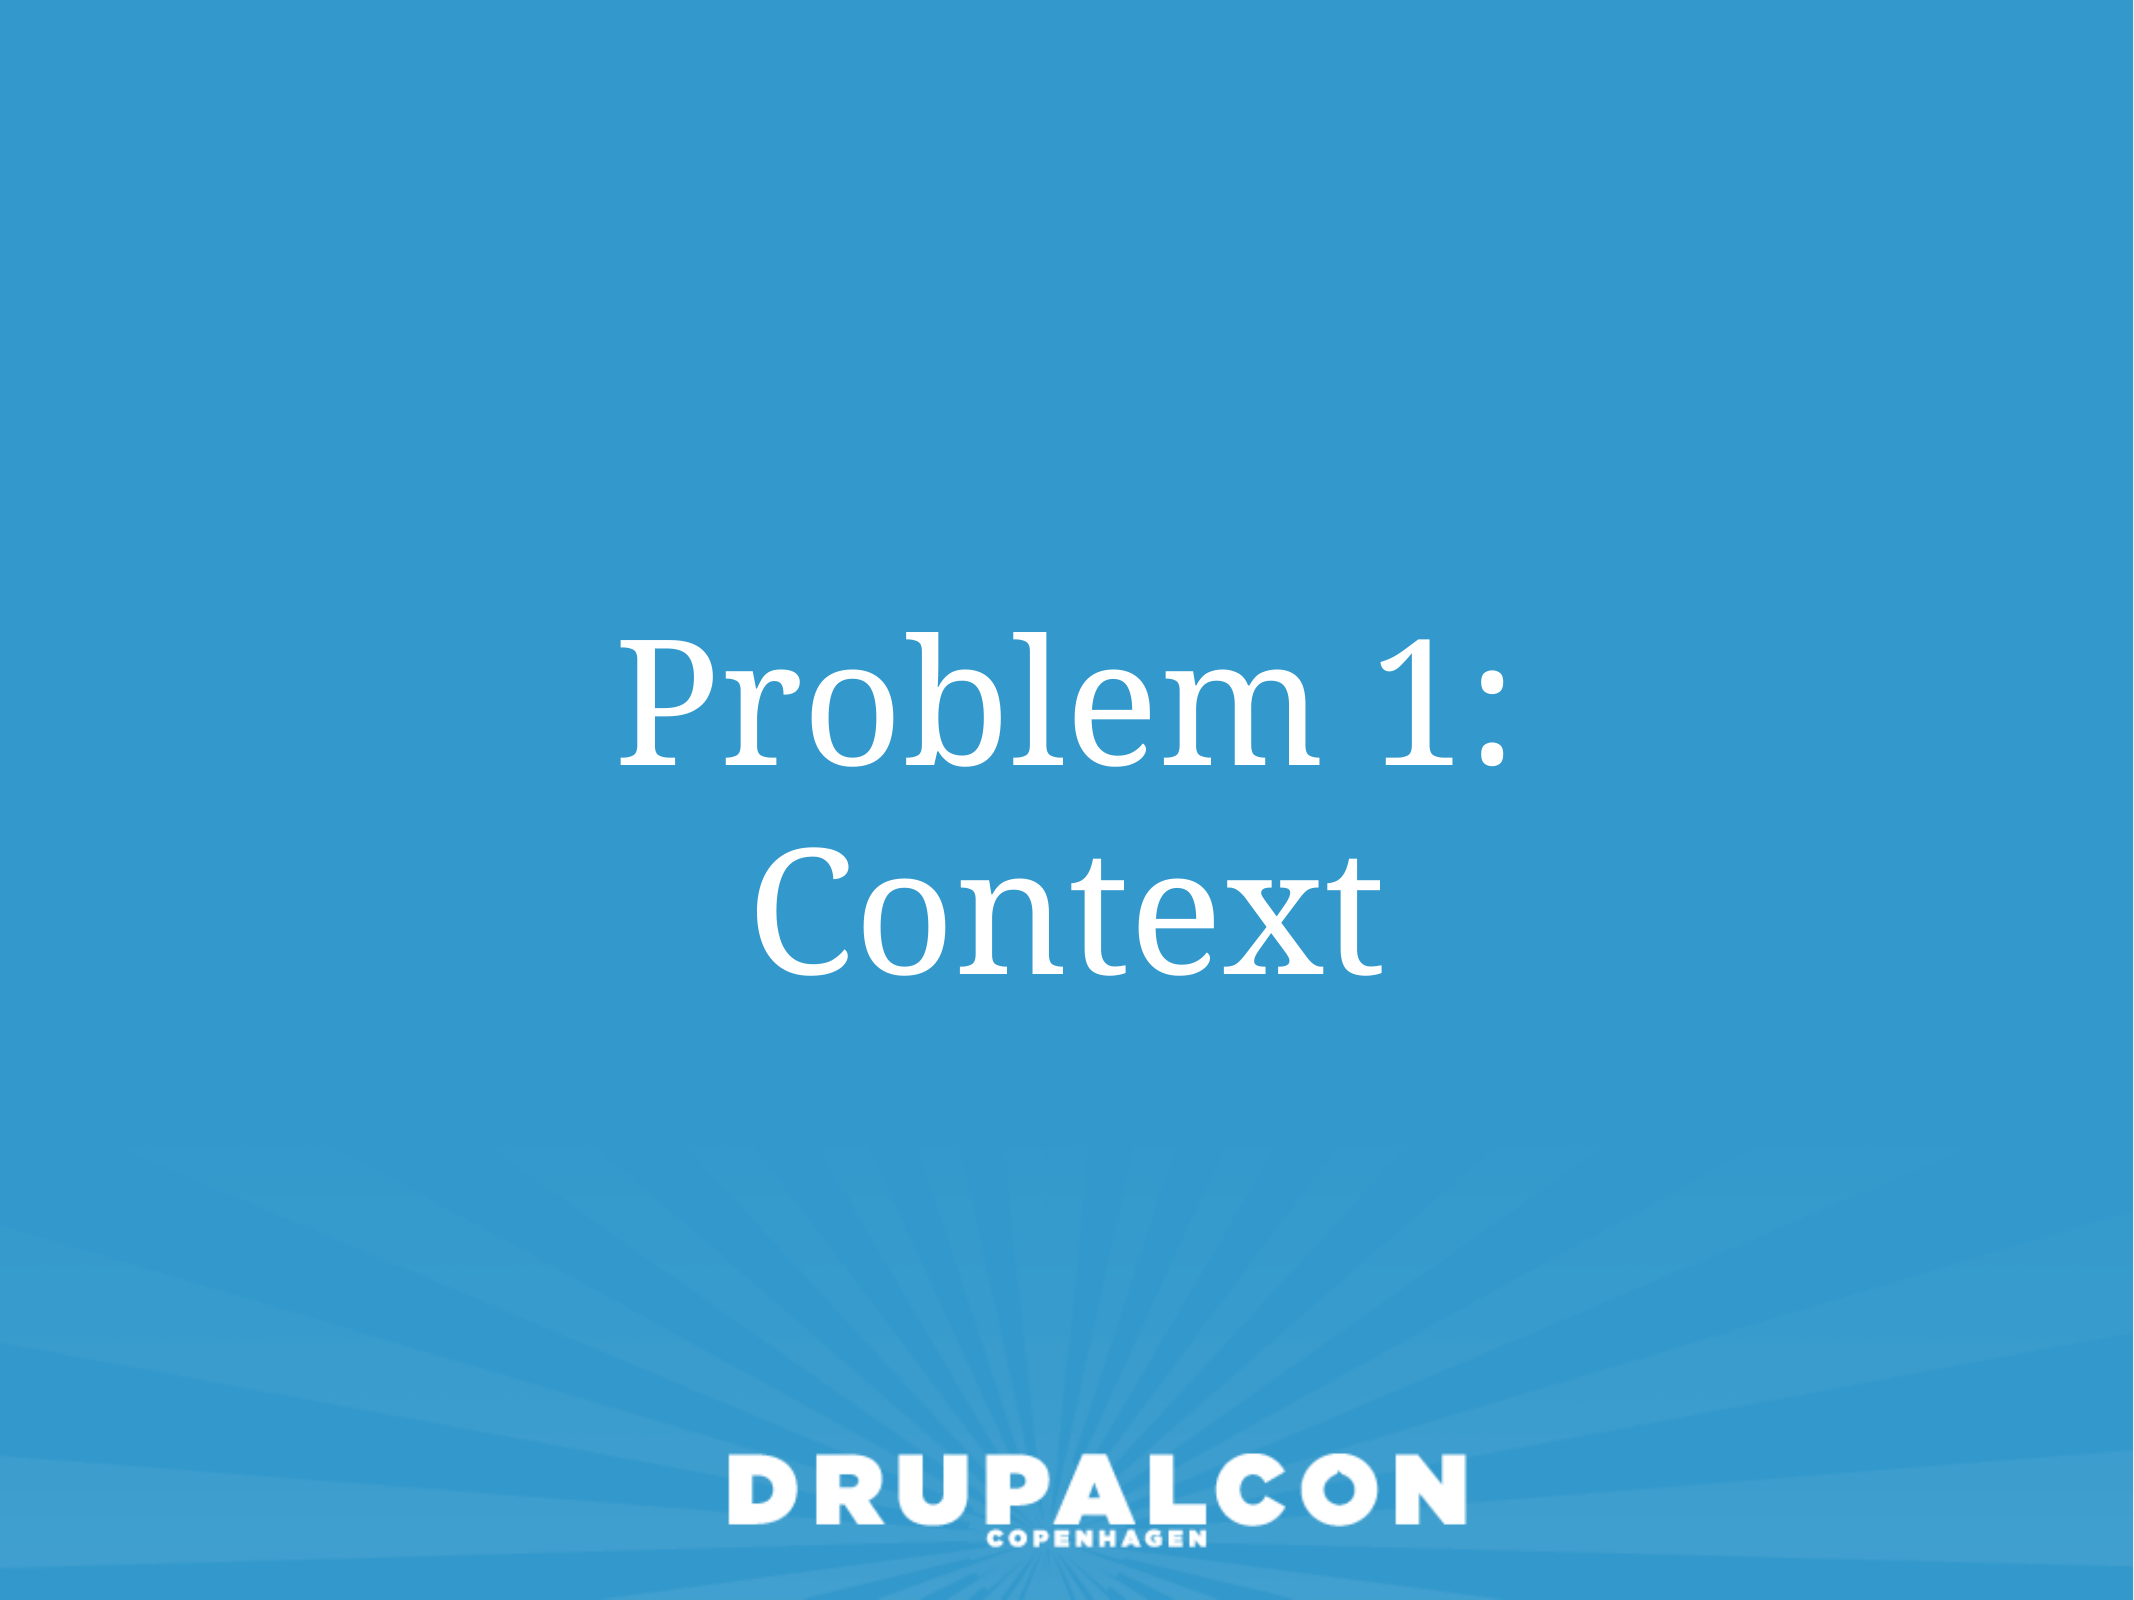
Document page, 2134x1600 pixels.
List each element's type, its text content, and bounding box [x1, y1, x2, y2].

picture [0, 0, 2134, 1600]
title Problem 1: Context [208, 573, 1925, 1027]
